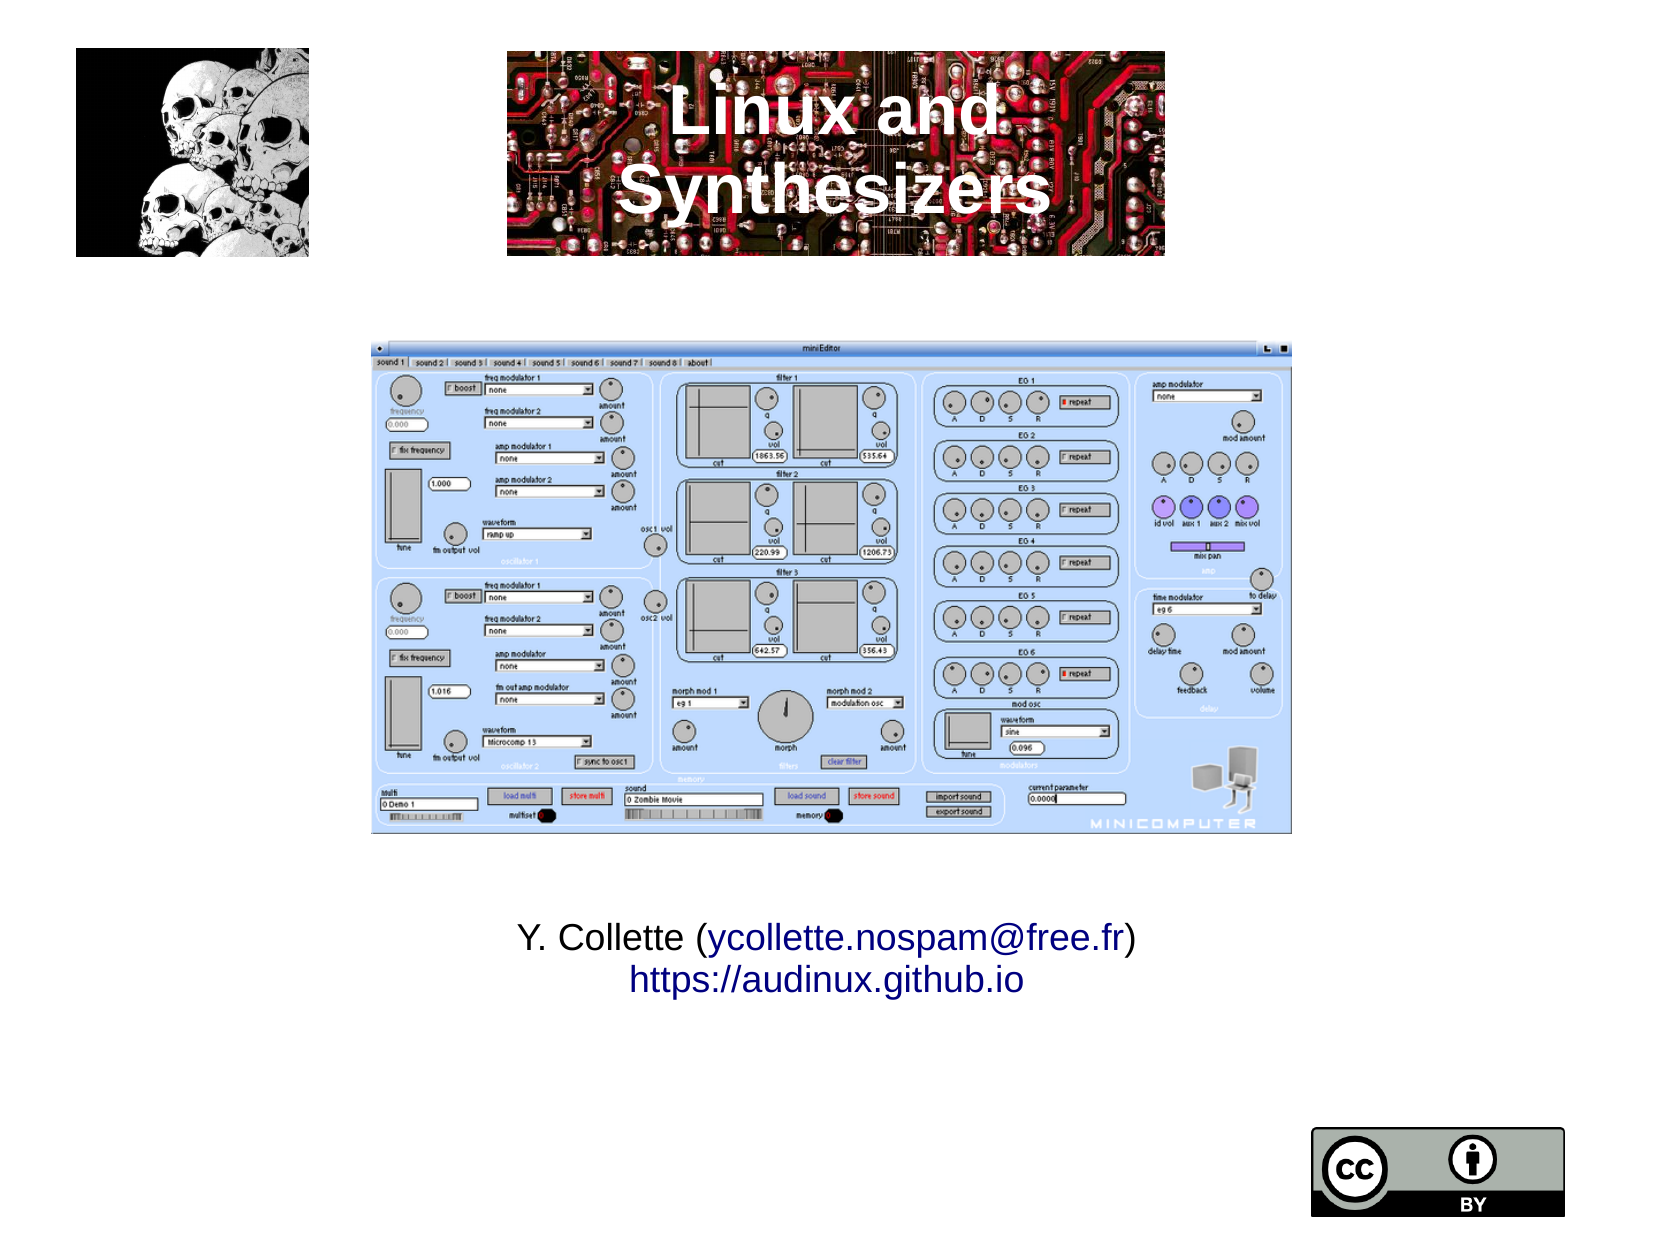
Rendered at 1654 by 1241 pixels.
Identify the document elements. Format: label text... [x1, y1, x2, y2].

text_box Linux and Synthesizers [452, 63, 1219, 237]
picture [371, 340, 1292, 834]
text_box Y. Collette (ycollette.nospam@free.fr) https://audinux.github.io [496, 909, 1158, 1009]
picture [76, 48, 309, 257]
picture [507, 51, 1165, 63]
picture [1311, 1127, 1565, 1217]
picture [507, 237, 1165, 256]
